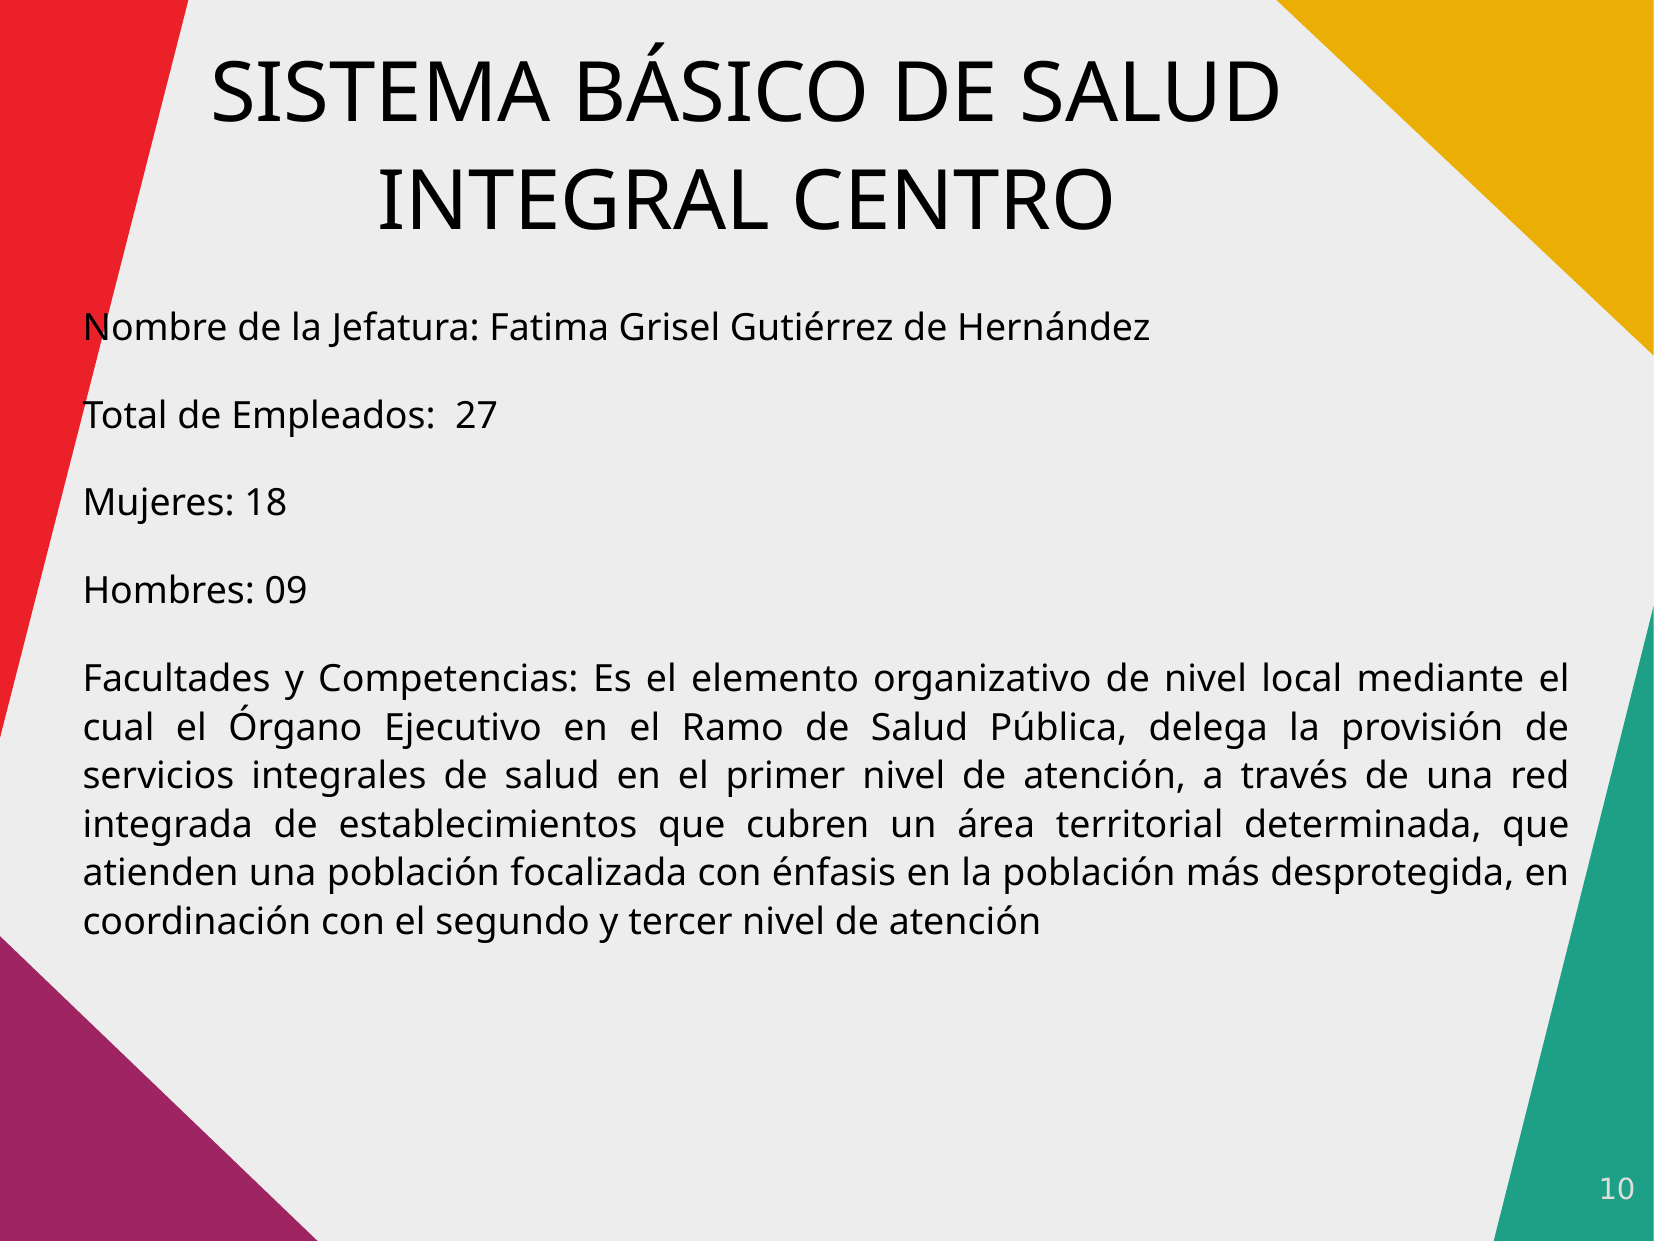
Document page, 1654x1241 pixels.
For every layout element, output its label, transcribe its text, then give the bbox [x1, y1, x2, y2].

title SISTEMA BÁSICO DE SALUD INTEGRAL CENTRO [82, 30, 1412, 246]
text_box Nombre de la Jefatura: Fatima Grisel Gutiérrez de Hernández Total de Empleados: 27 Mujeres: 18 Hombres: 09 Facultades y Competencias: Es el elemento organizativo de nivel local mediante el cual el Órgano Ejecutivo en el Ramo de Salud Pública, delega la provisión de servicios integrales de salud en el primer nivel de atención, a través de una red integrada de establecimientos que cubren un área territorial determinada, que atienden una población focalizada con énfasis en la población más desprotegida, en coordinación con el segundo y tercer nivel de atención [82, 299, 1571, 1019]
